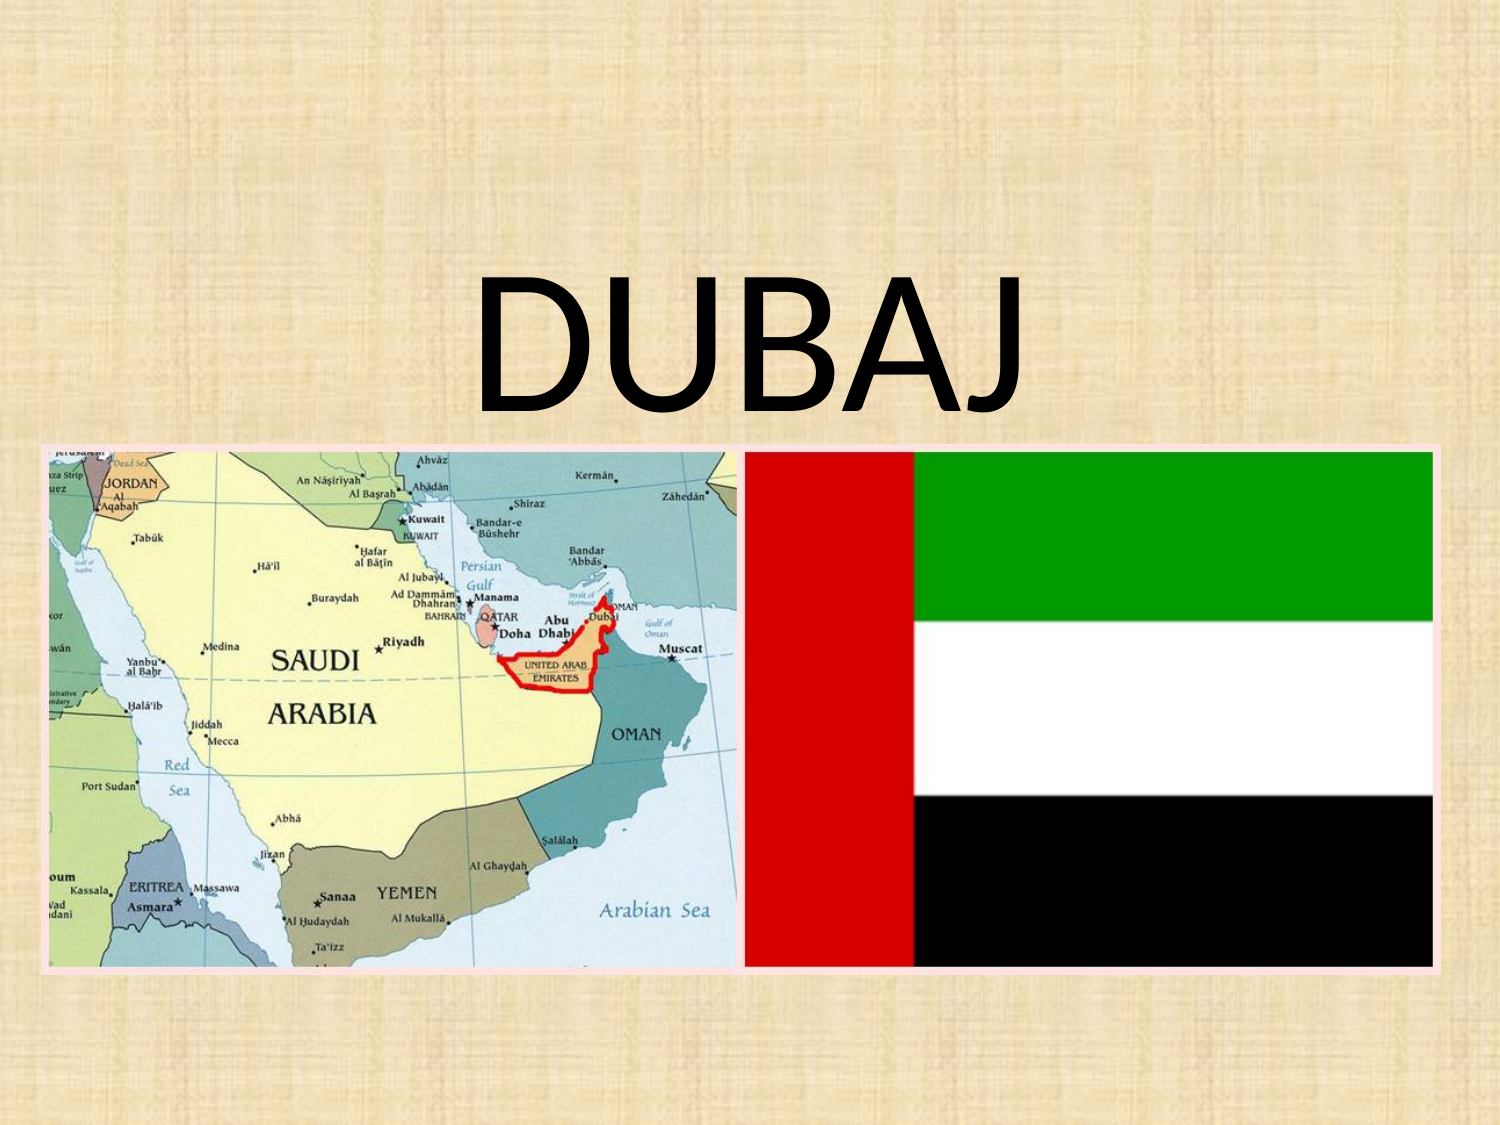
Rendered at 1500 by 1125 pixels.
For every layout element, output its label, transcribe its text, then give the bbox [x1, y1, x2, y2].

title DUBAJ [112, 66, 1388, 444]
picture [0, 0, 1500, 1125]
